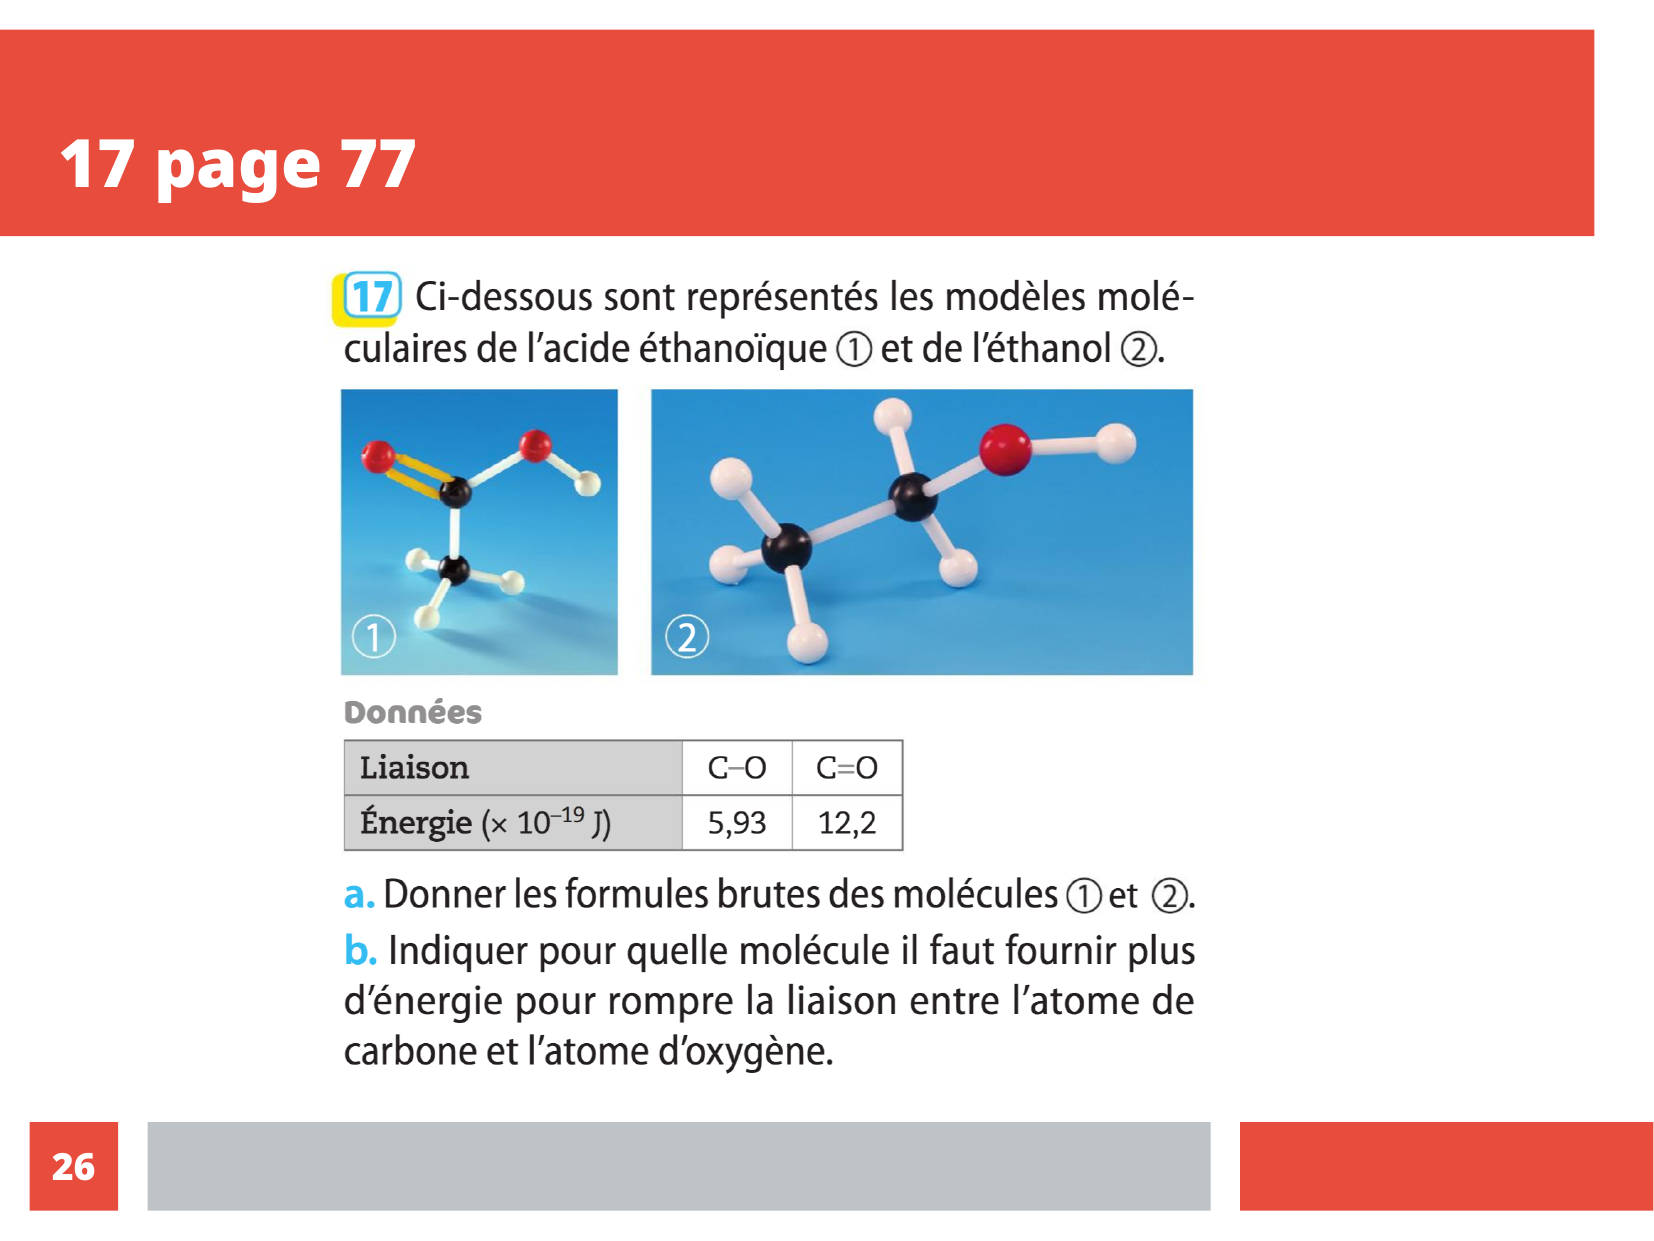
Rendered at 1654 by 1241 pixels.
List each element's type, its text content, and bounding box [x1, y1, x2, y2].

title 17 page 77 [59, 59, 1595, 207]
picture [318, 256, 1231, 1093]
